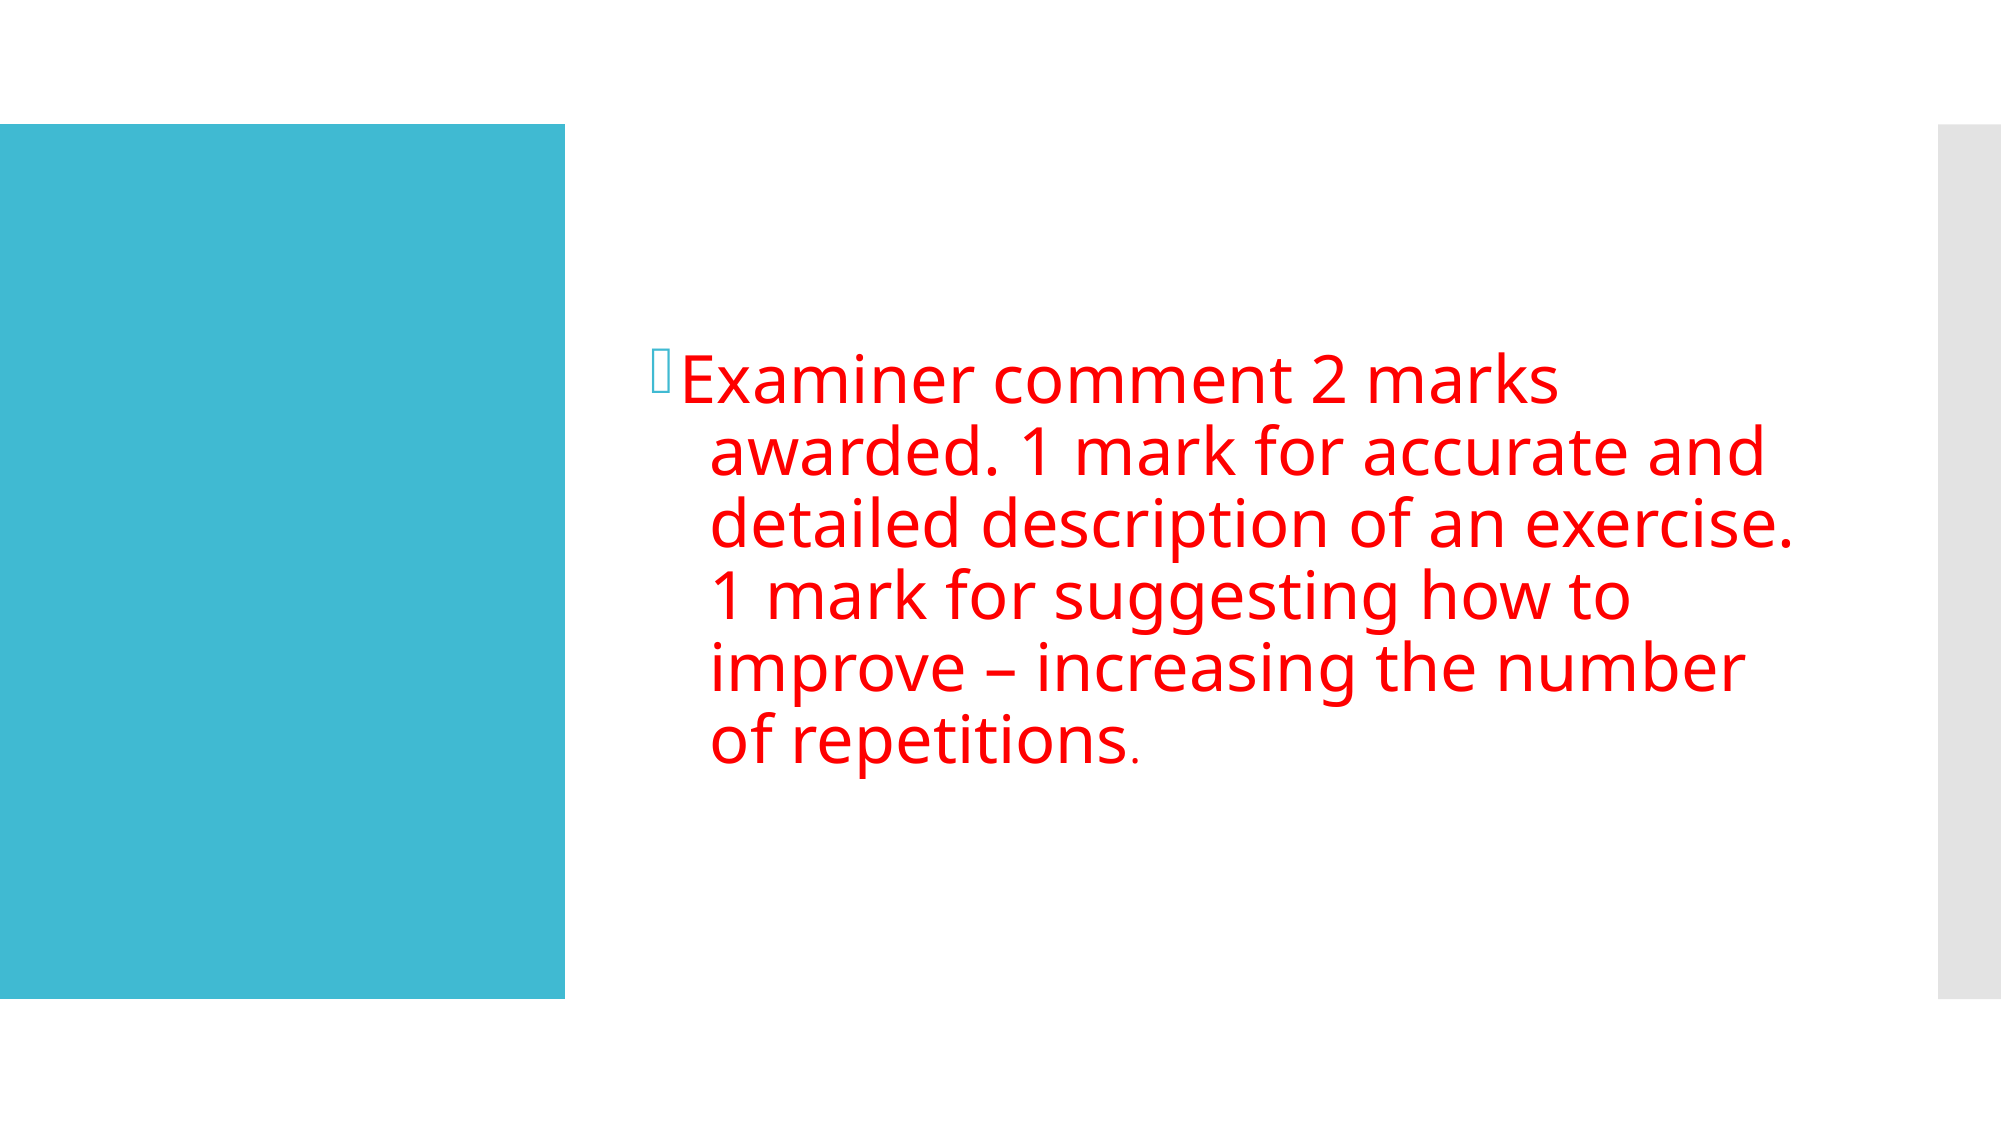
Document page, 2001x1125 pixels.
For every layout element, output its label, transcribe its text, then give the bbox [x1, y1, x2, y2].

list Examiner comment 2 marks awarded. 1 mark for accurate and detailed description of an exercise. 1 mark for suggesting how to improve – increasing the number of repetitions. [634, 141, 1835, 982]
